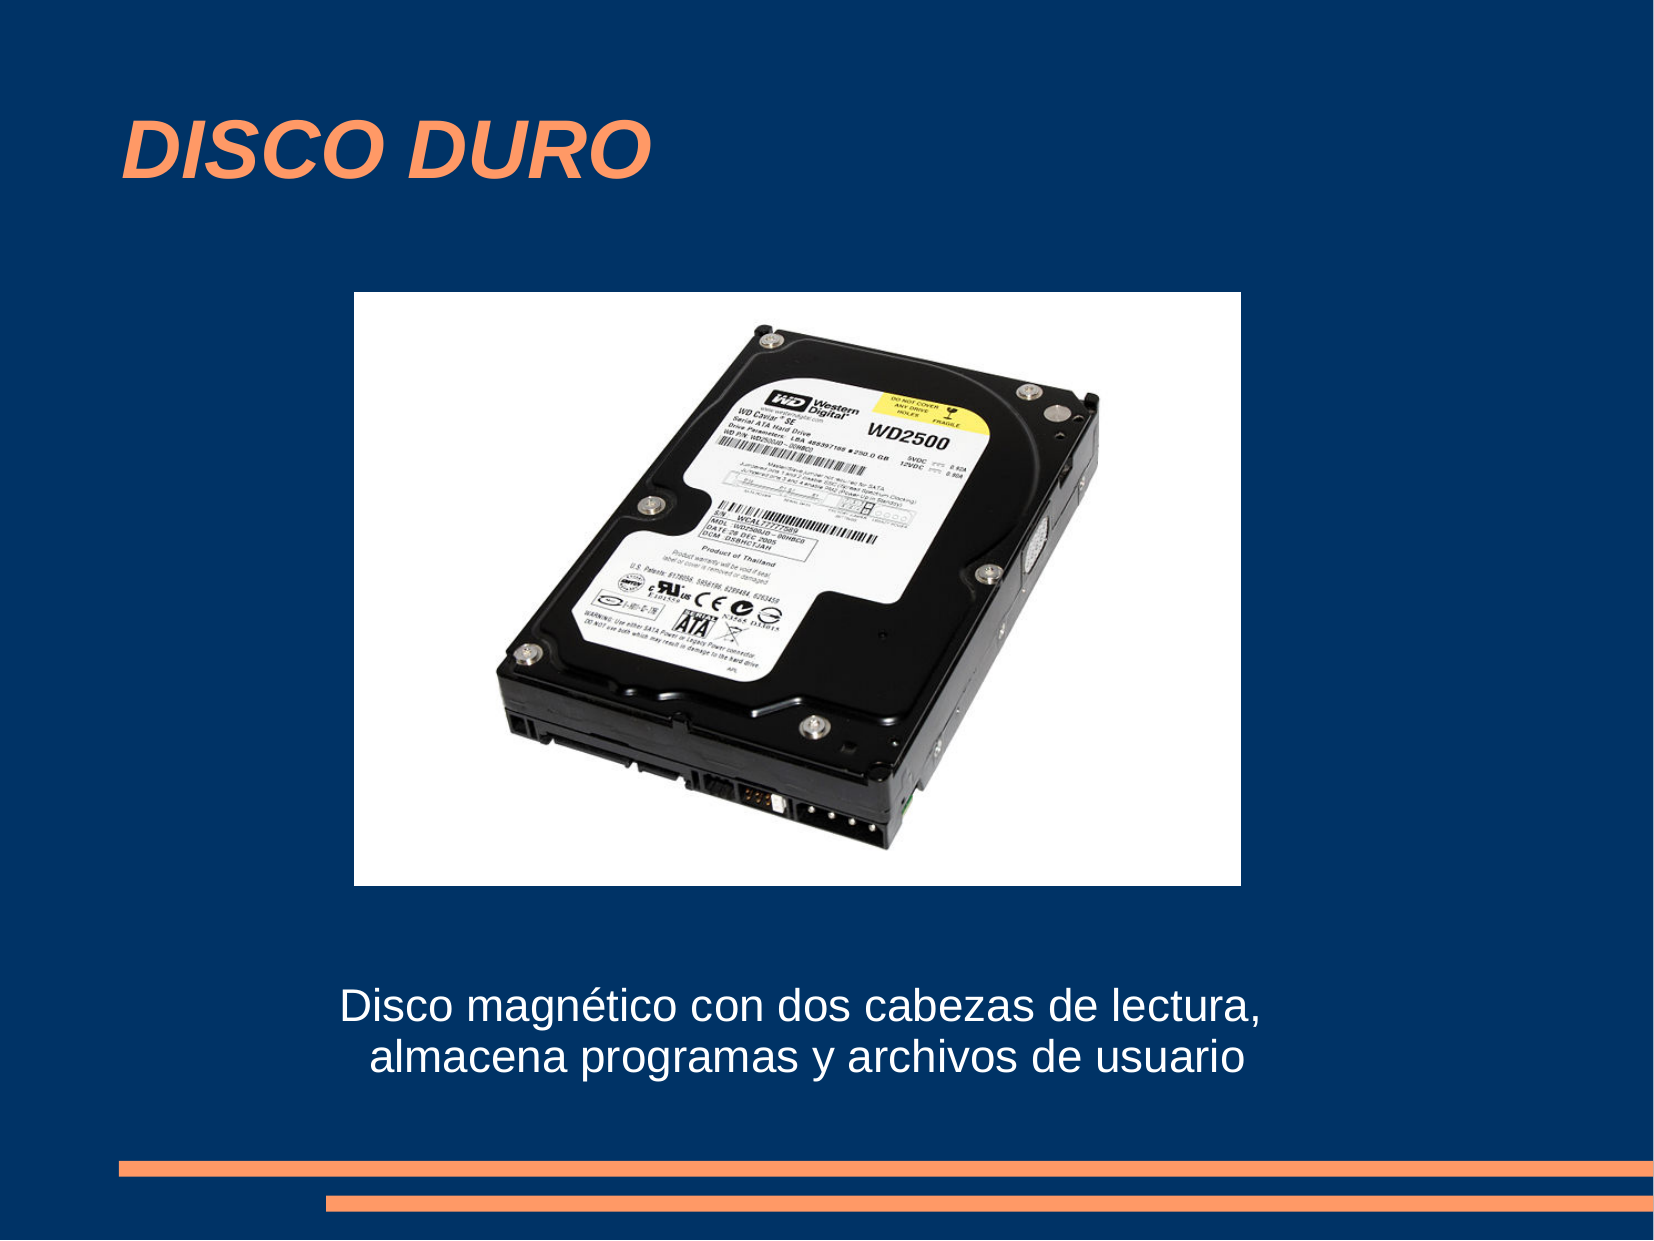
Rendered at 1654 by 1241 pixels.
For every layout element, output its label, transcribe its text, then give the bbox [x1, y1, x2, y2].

text_box Disco magnético con dos cabezas de lectura, almacena programas y archivos de usuario [324, 972, 1291, 1102]
title DISCO DURO [121, 46, 1534, 254]
picture [354, 292, 1241, 886]
